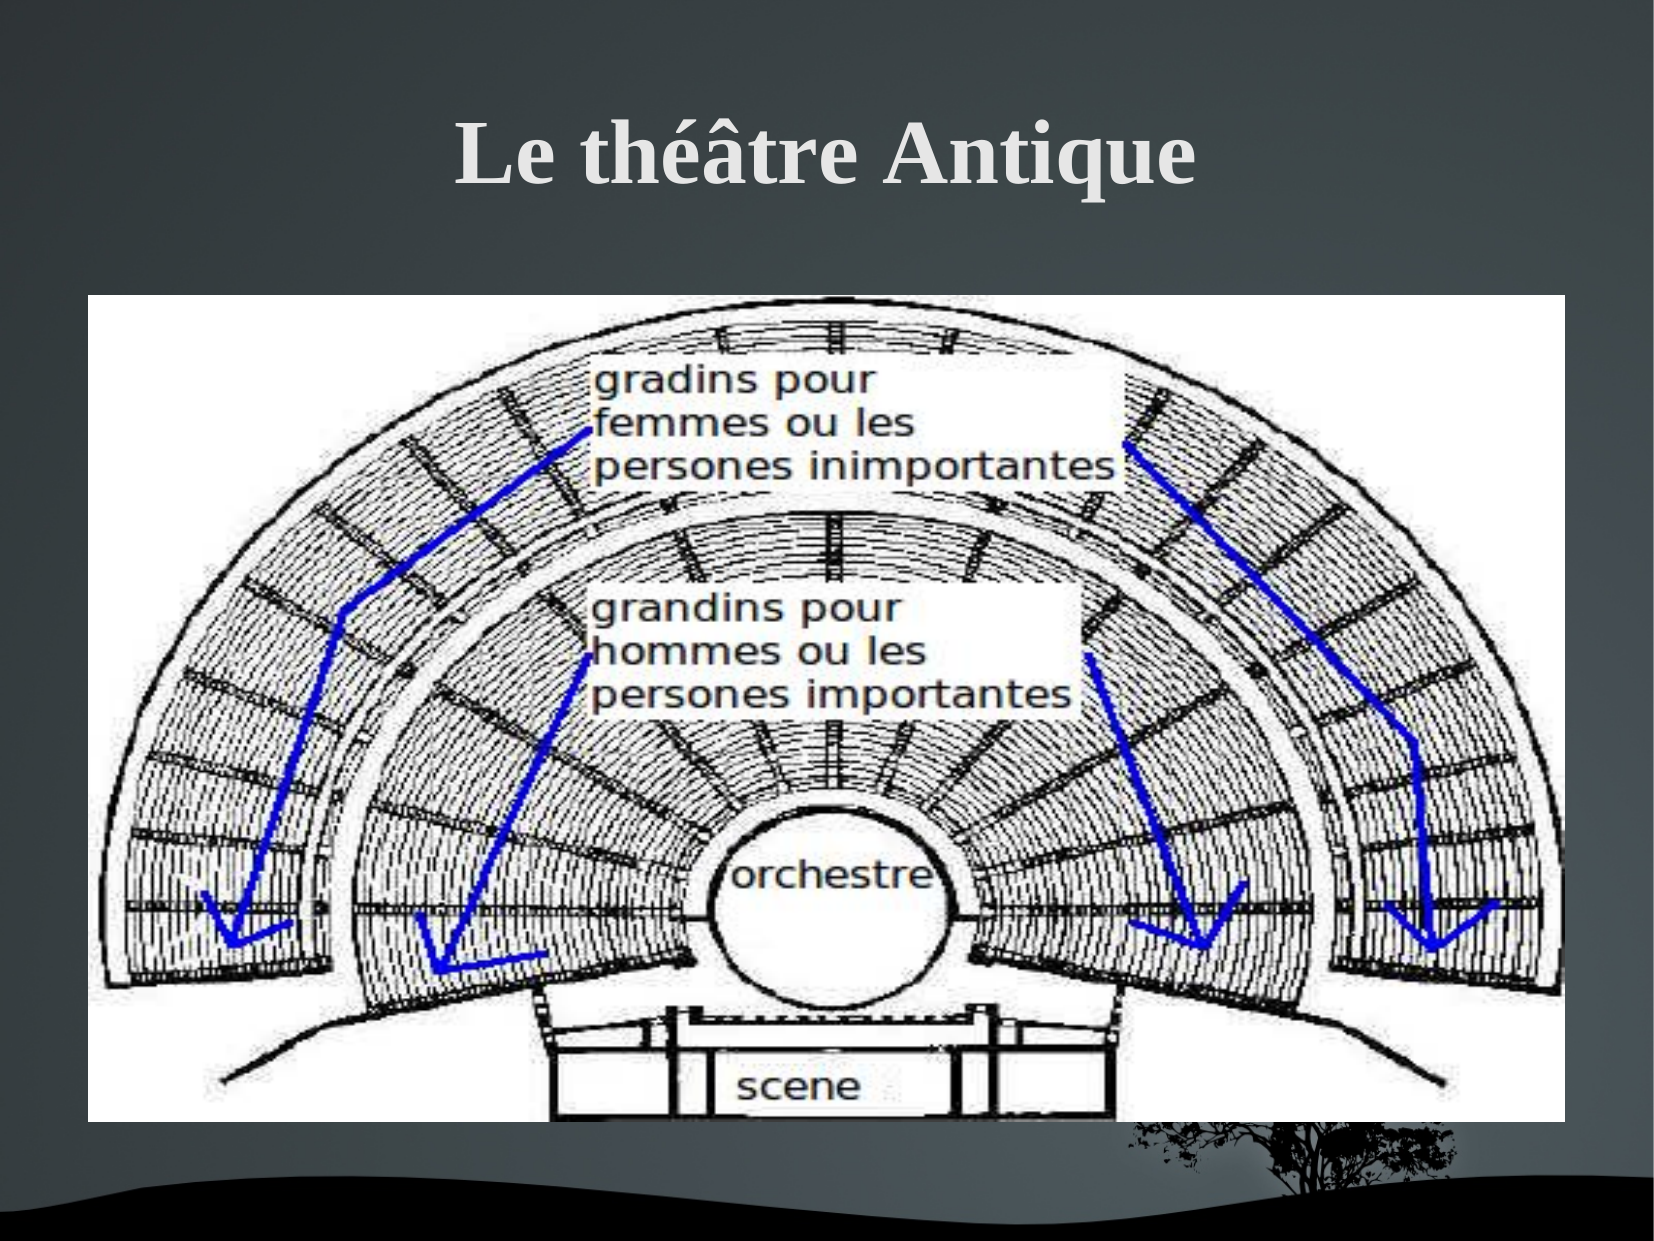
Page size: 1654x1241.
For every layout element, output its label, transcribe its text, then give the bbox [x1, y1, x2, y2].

title Le théâtre Antique [82, 49, 1571, 257]
picture [0, 0, 1654, 1241]
